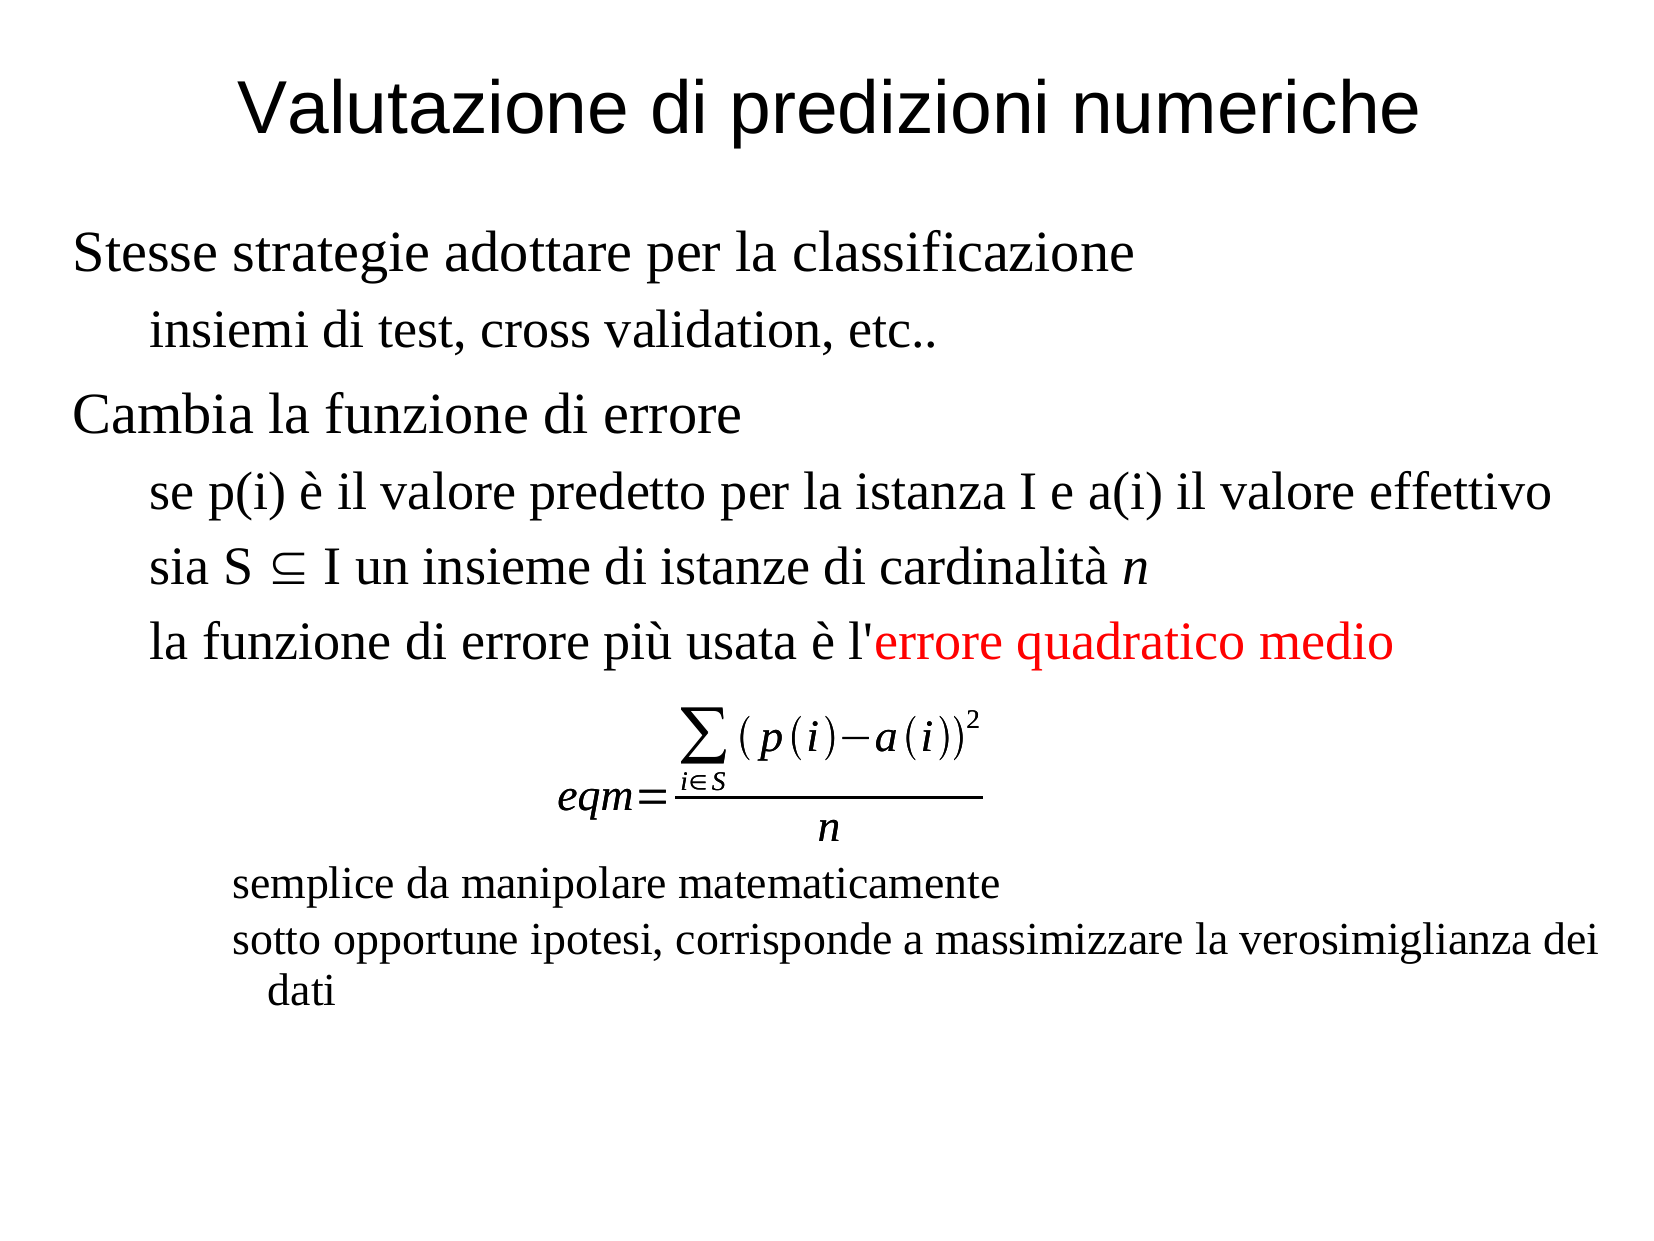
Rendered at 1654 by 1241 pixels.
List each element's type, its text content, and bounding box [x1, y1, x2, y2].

list Stesse strategie adottare per la classificazione insiemi di test, cross validation, etc.. Cambia la funzione di errore se p(i) è il valore predetto per la istanza I e a(i) il valore effettivo sia S ⊆ I un insieme di istanze di cardinalità n la funzione di errore più usata è l'errore quadratico medio semplice da manipolare matematicamente sotto opportune ipotesi, corrisponde a massimizzare la verosimiglianza dei dati [55, 219, 1605, 1179]
chart [545, 703, 996, 852]
title Valutazione di predizioni numeriche [52, 42, 1608, 173]
